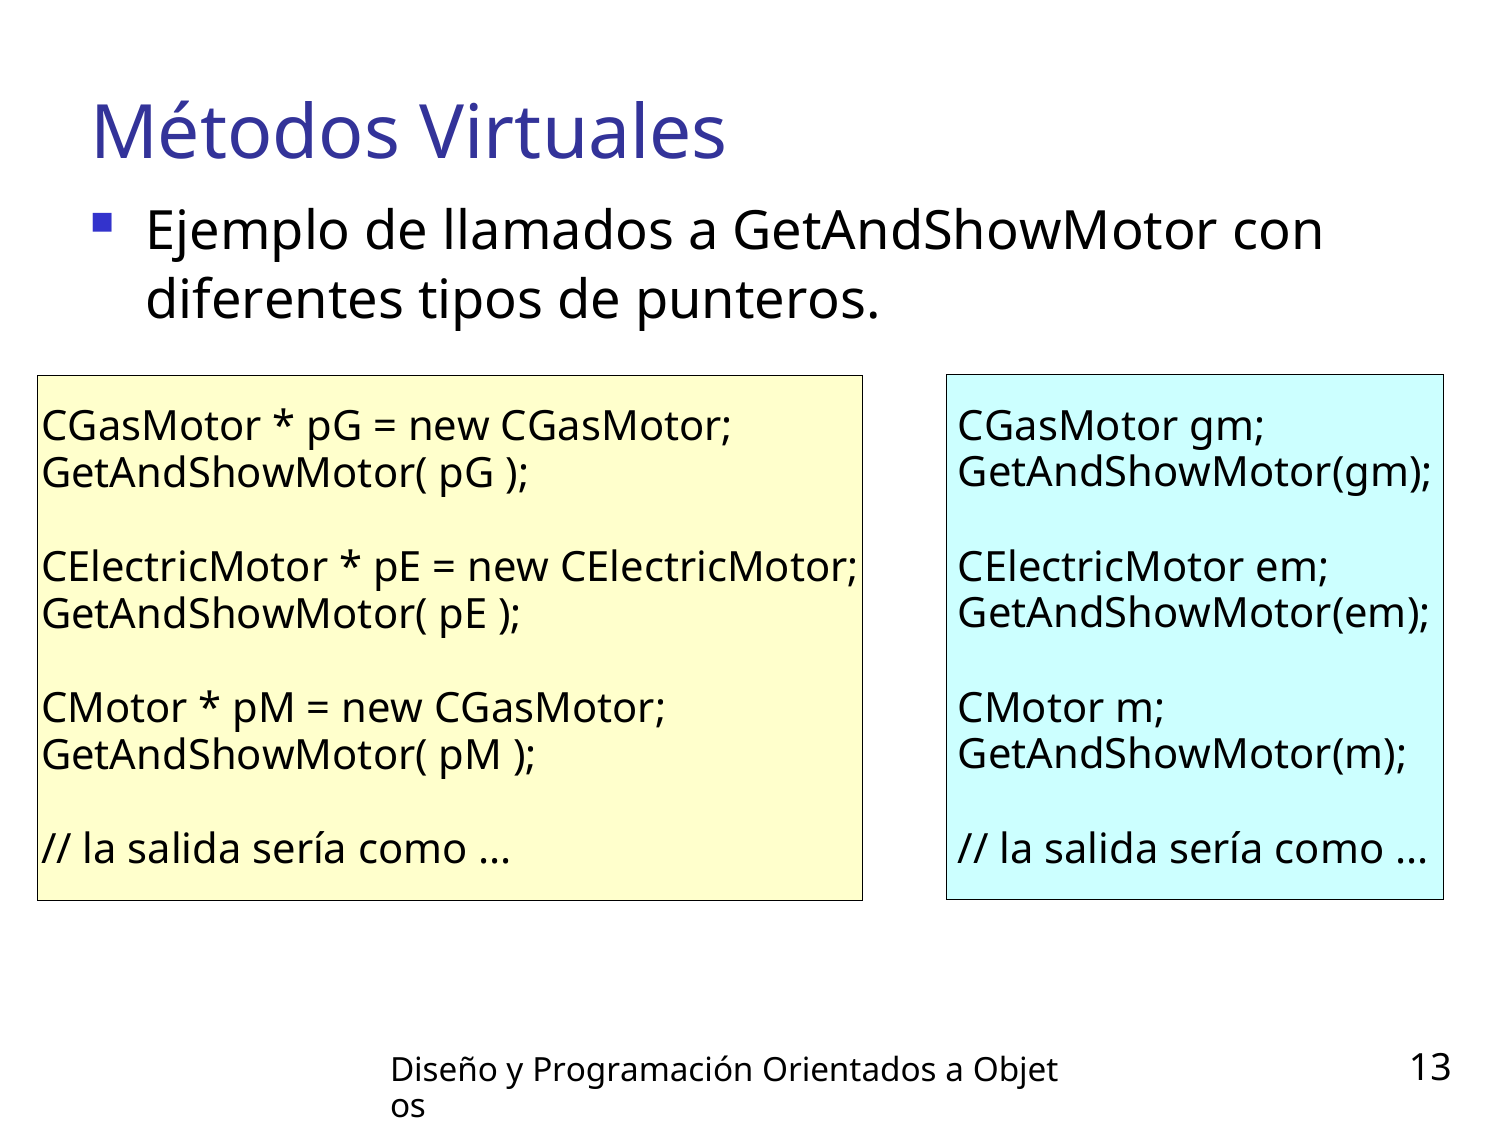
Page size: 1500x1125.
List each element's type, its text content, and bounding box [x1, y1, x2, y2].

text_box CGasMotor gm; GetAndShowMotor(gm); CElectricMotor em; GetAndShowMotor(em); CMotor m; GetAndShowMotor(m); // la salida sería como ... [946, 374, 1444, 900]
text_box CGasMotor * pG = new CGasMotor; GetAndShowMotor( pG ); CElectricMotor * pE = new CElectricMotor; GetAndShowMotor( pE ); CMotor * pM = new CGasMotor; GetAndShowMotor( pM ); // la salida sería como ... [37, 375, 863, 901]
title Métodos Virtuales [75, 10, 1466, 188]
list Ejemplo de llamados a GetAndShowMotor con diferentes tipos de punteros. [75, 187, 1462, 1013]
